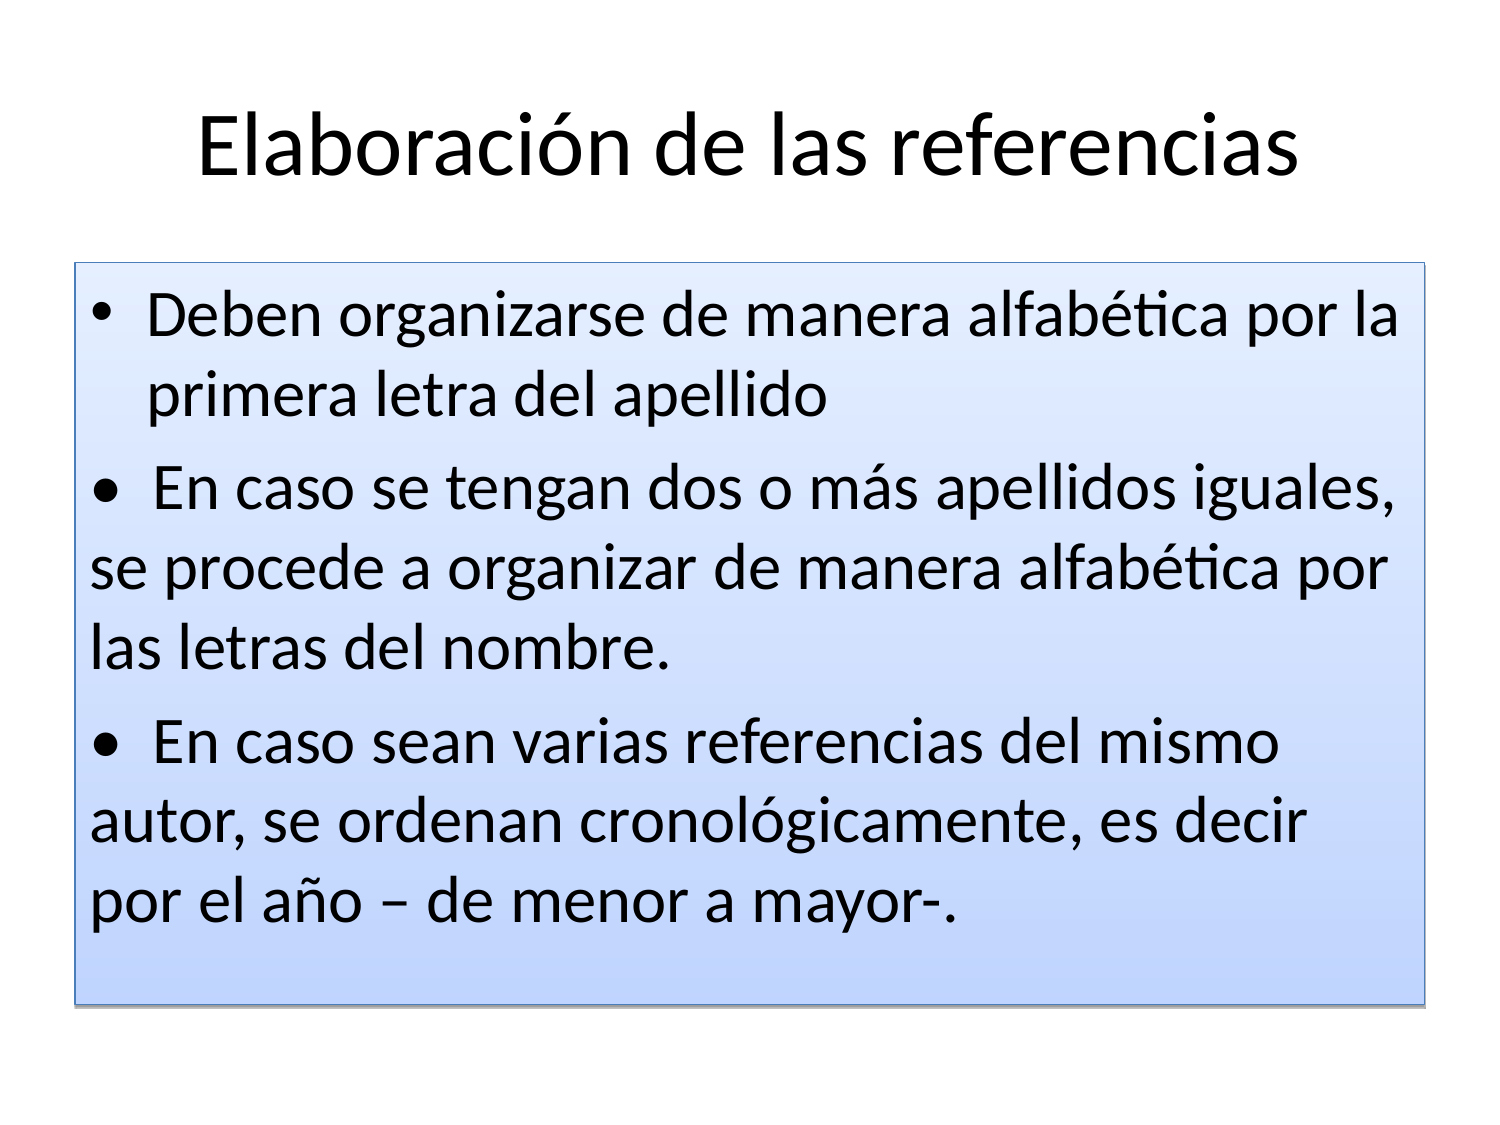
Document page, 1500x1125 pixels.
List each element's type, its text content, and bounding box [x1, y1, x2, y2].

text_box Deben organizarse de manera alfabética por la primera letra del apellido • En caso se tengan dos o más apellidos iguales, se procede a organizar de manera alfabética por las letras del nombre. • En caso sean varias referencias del mismo autor, se ordenan cronológicamente, es decir por el año – de menor a mayor-. [75, 262, 1425, 1005]
text_box Elaboración de las referencias [75, 45, 1425, 233]
